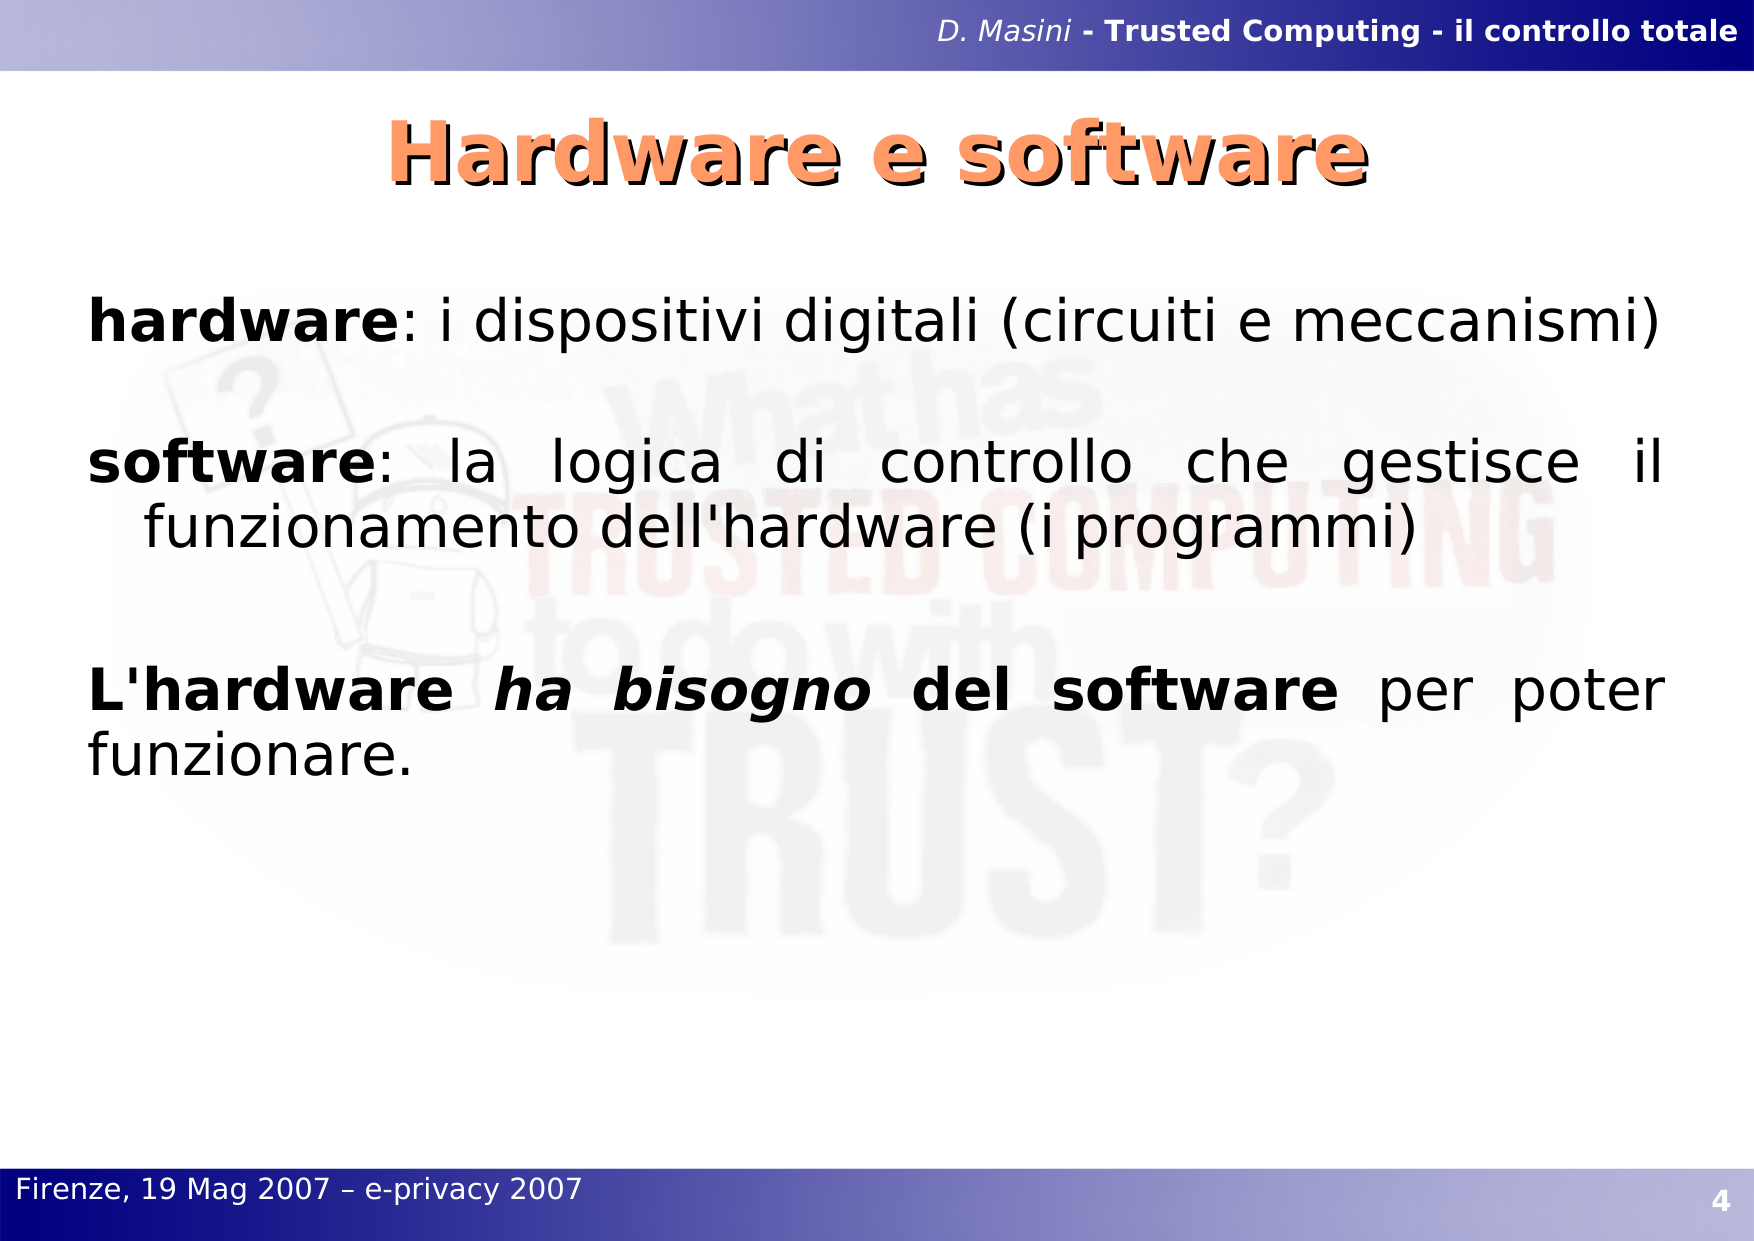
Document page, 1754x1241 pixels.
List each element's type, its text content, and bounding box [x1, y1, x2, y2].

title Hardware e software [87, 49, 1667, 257]
picture [0, 0, 1754, 1241]
list hardware: i dispositivi digitali (circuiti e meccanismi) software: la logica di controllo che gestisce il funzionamento dell'hardware (i programmi) L'hardware ha bisogno del software per poter funzionare. [87, 289, 1667, 1108]
